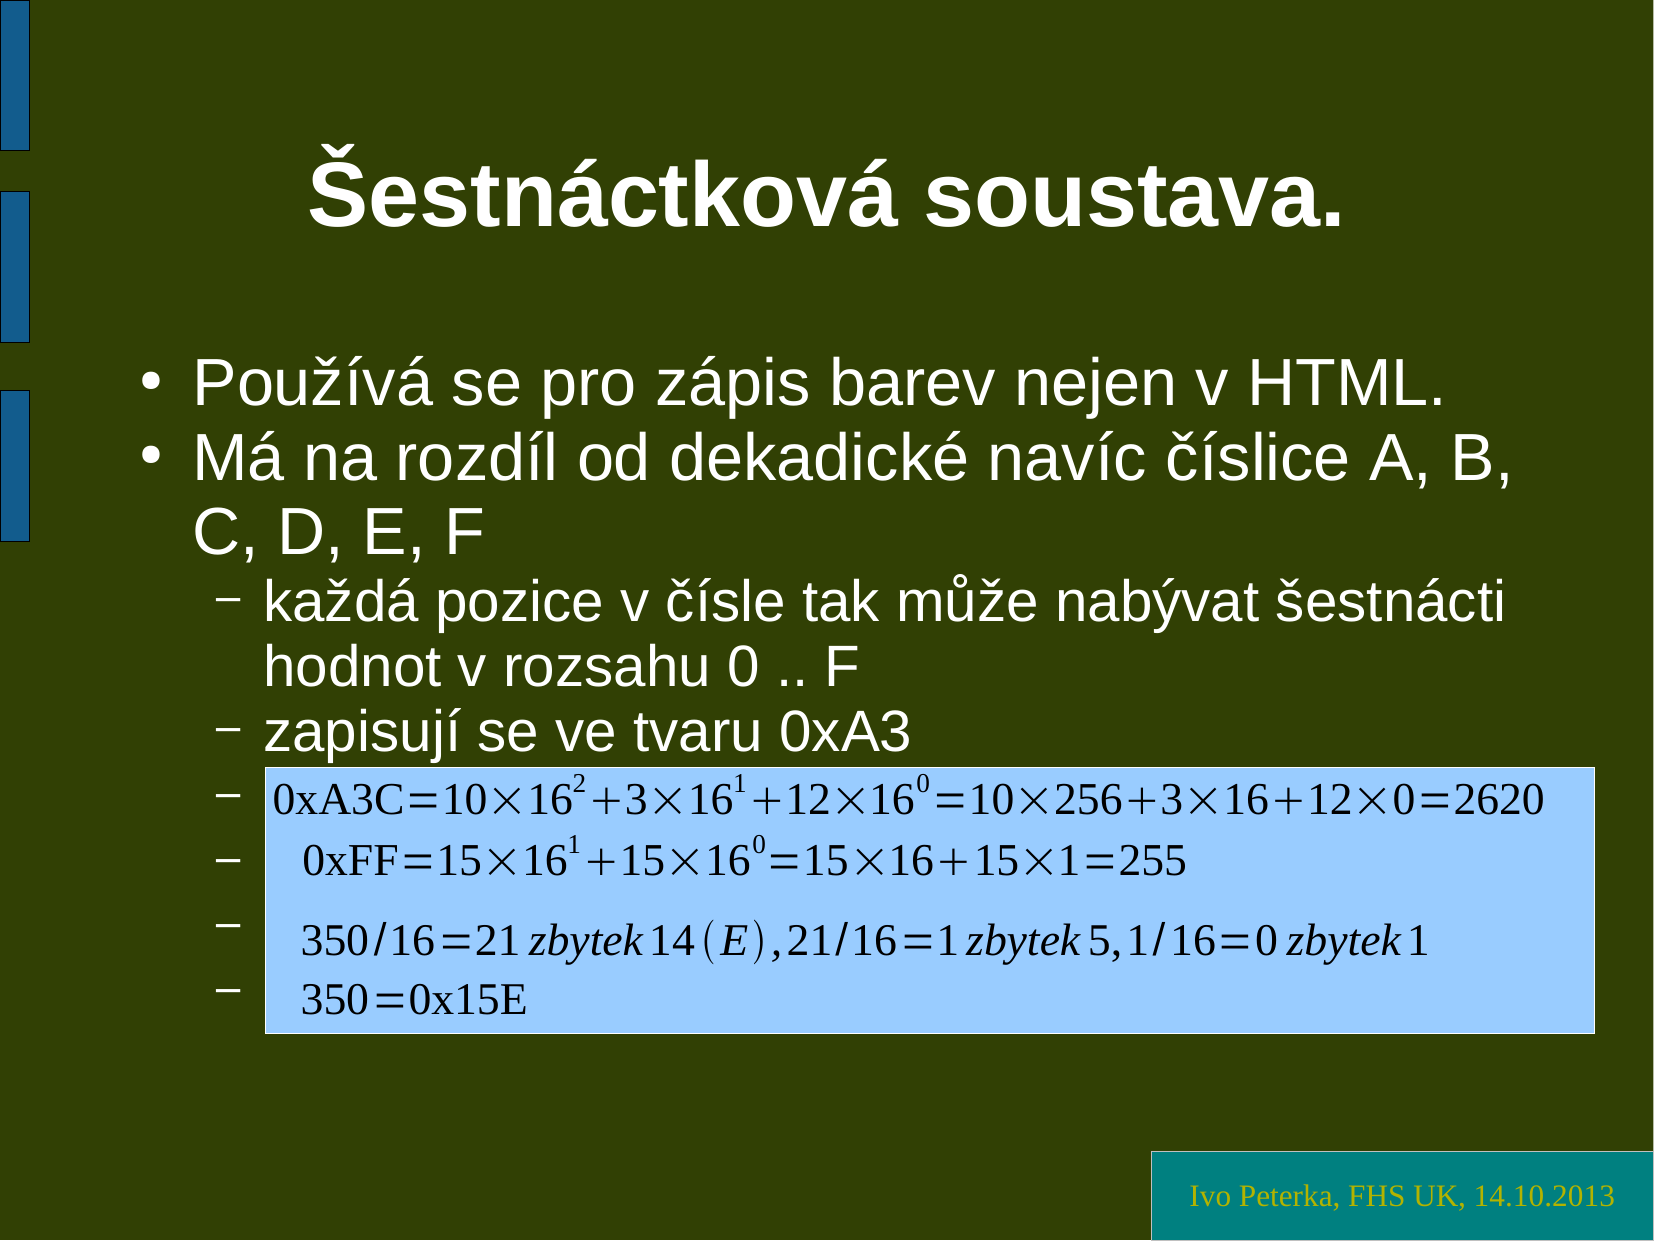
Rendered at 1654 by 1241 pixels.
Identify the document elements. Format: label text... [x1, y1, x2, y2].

chart [295, 828, 1193, 886]
list Používá se pro zápis barev nejen v HTML. Má na rozdíl od dekadické navíc číslice A, B, C, D, E, F každá pozice v čísle tak může nabývat šestnácti hodnot v rozsahu 0 .. F zapisují se ve tvaru 0xA3 [121, 344, 1534, 1112]
text_box [1534, 767, 1595, 1034]
title Šestnáctková soustava. [121, 98, 1534, 291]
chart [265, 767, 1551, 825]
chart [295, 974, 534, 1025]
chart [295, 915, 1437, 968]
